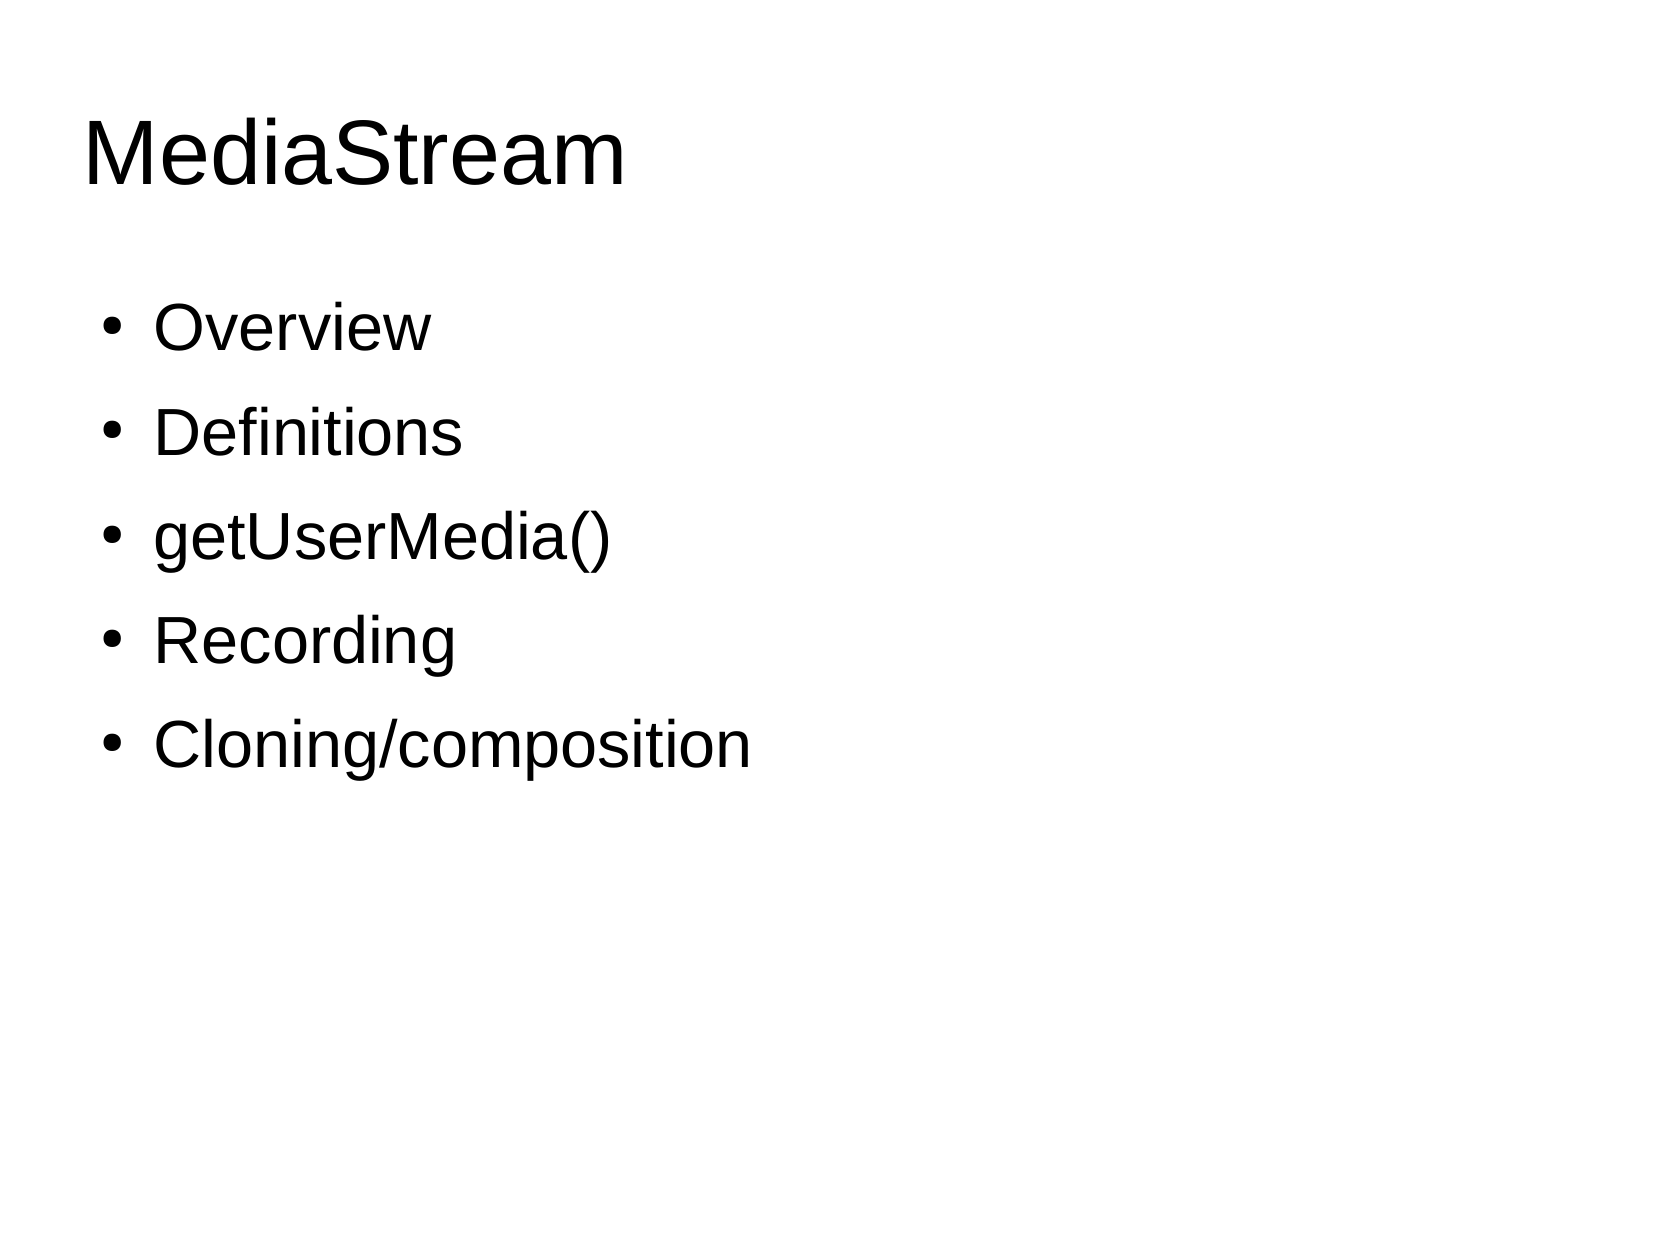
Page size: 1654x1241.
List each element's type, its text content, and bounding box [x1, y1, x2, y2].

list Overview Definitions getUserMedia() Recording Cloning/composition [82, 290, 1571, 1109]
title MediaStream [82, 49, 1571, 257]
